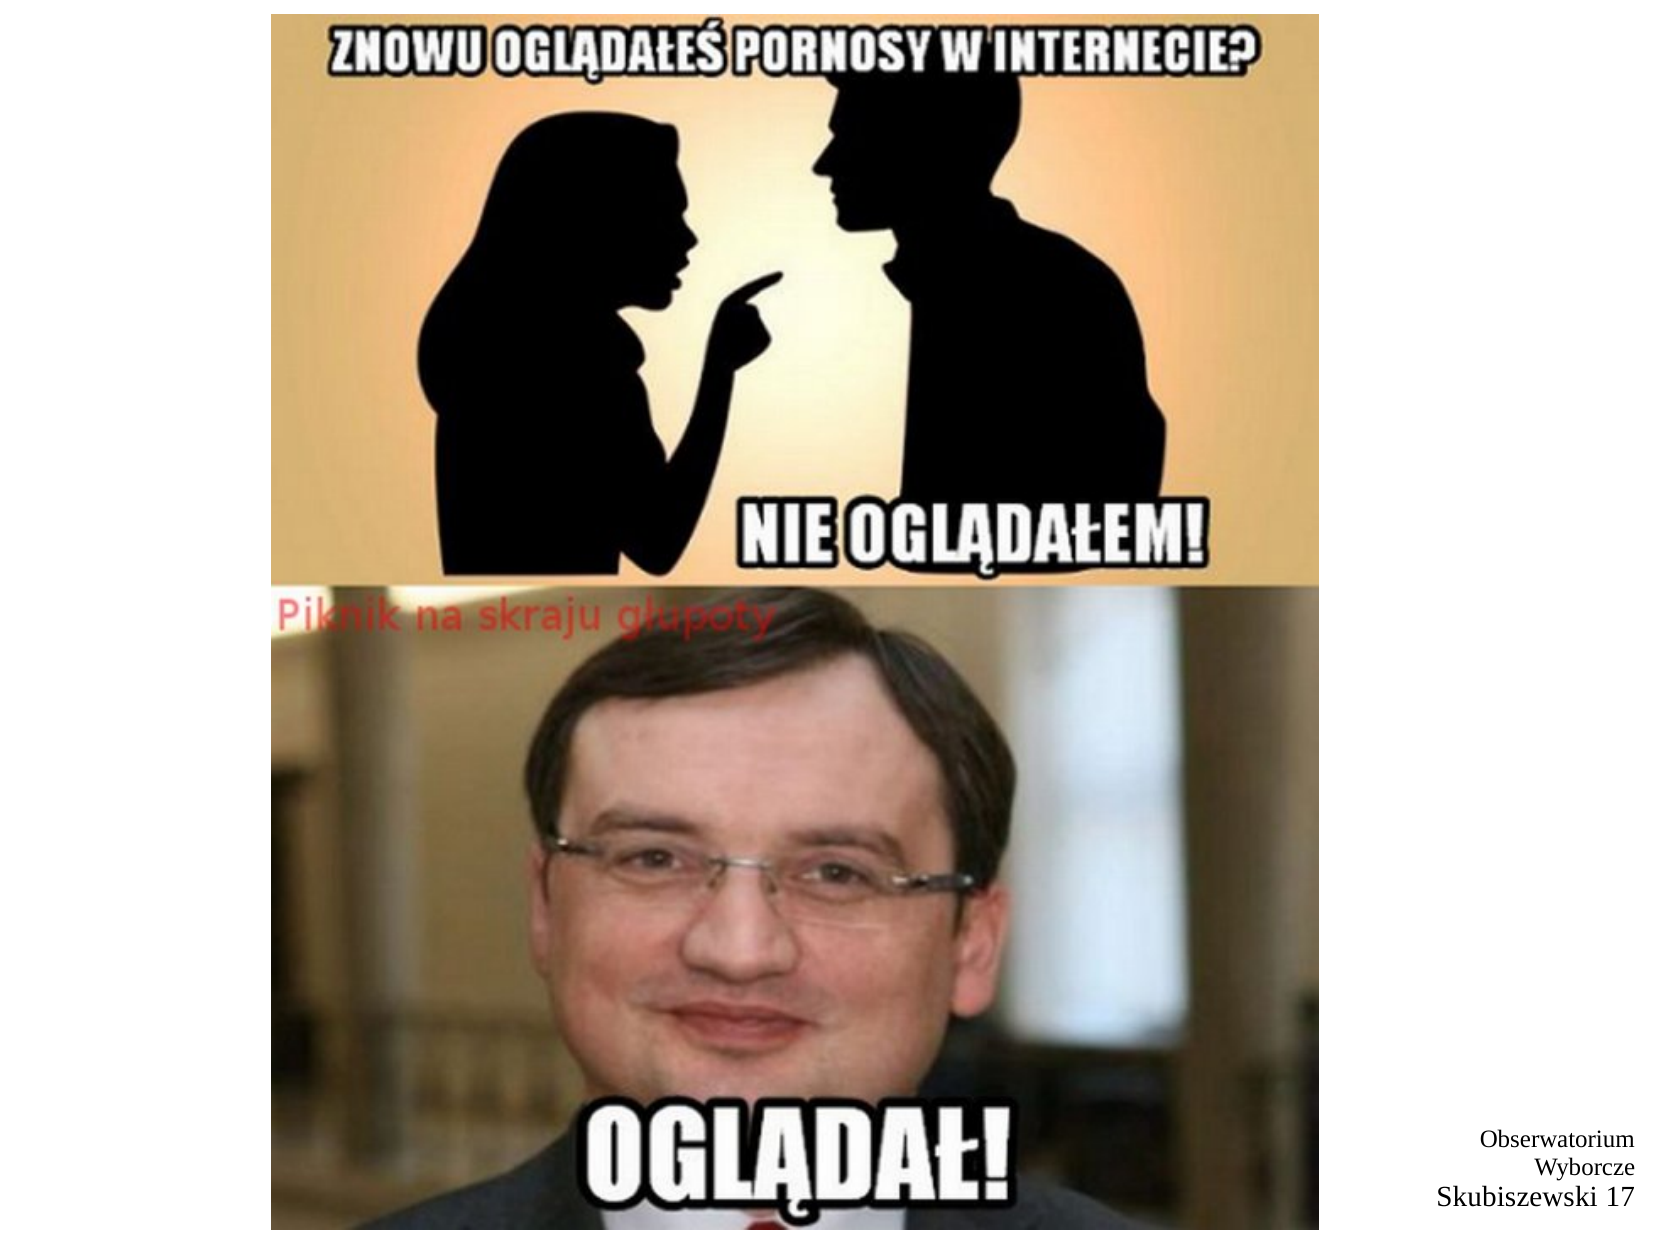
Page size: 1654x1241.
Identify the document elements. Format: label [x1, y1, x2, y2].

picture [271, 14, 1319, 1231]
